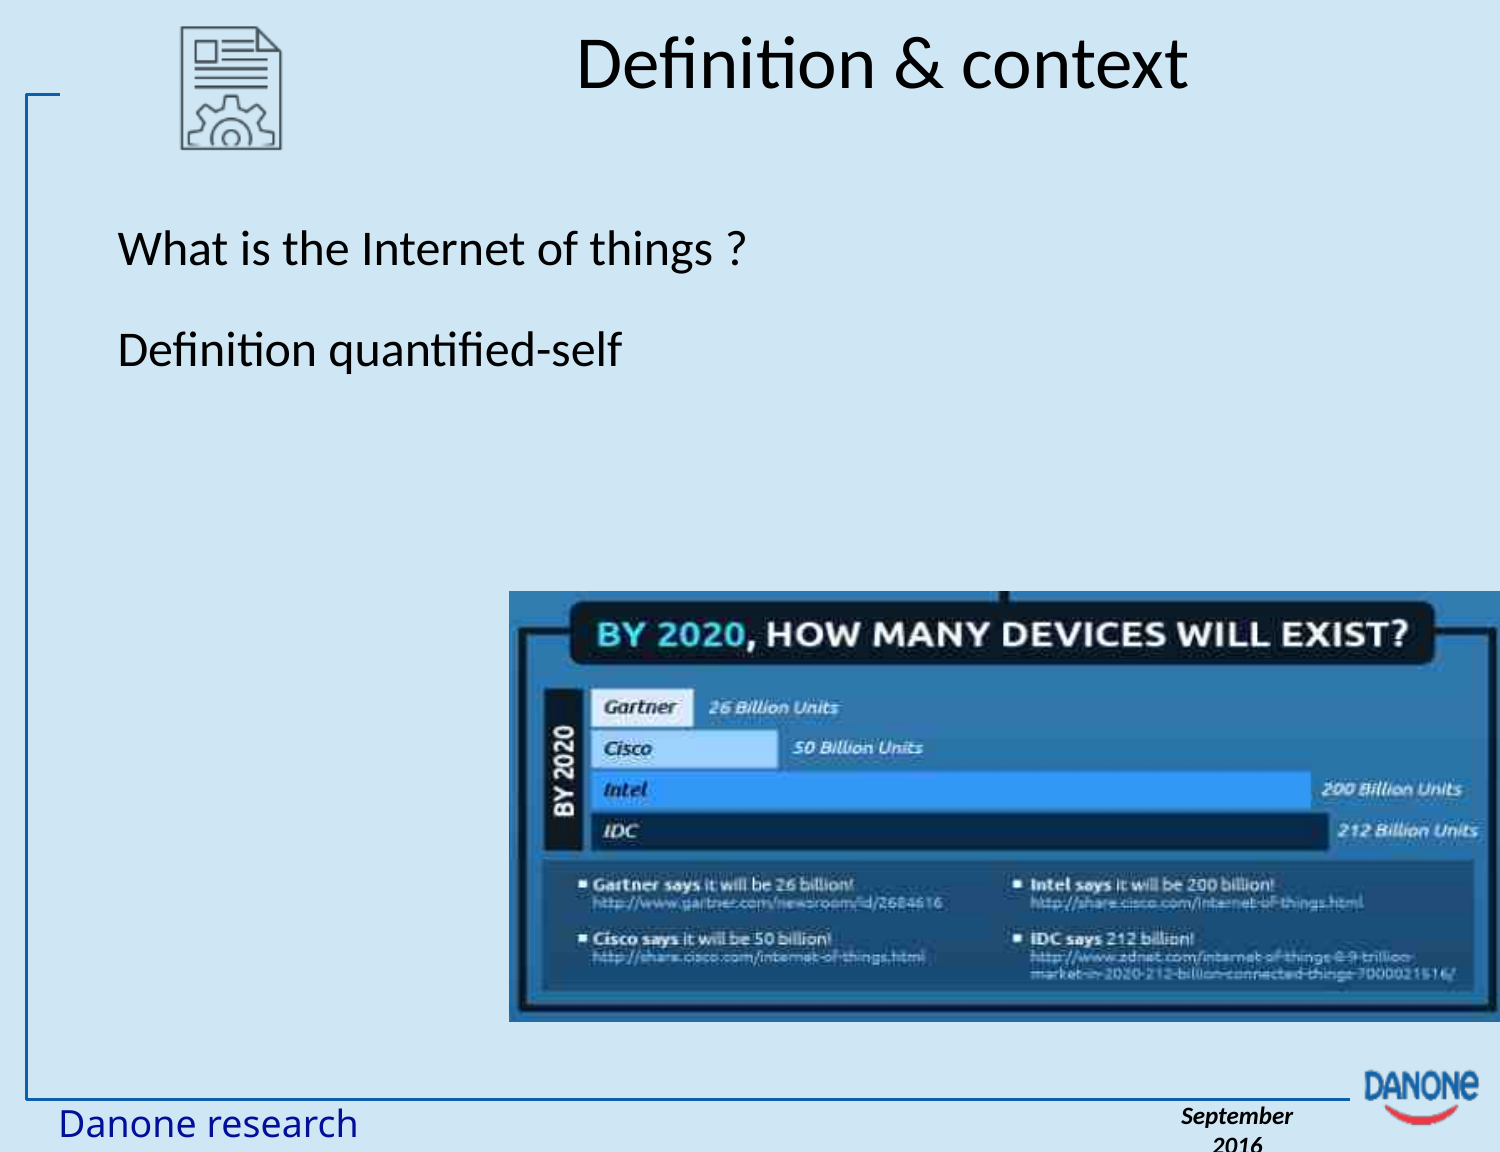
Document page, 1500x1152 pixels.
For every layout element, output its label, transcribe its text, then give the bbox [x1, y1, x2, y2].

picture [1362, 1067, 1482, 1130]
text_box Definition & context [561, 5, 1205, 111]
text_box September 2016 [1147, 1092, 1327, 1152]
text_box What is the Internet of things ? Definition quantified-self [102, 221, 1296, 602]
picture [509, 591, 1500, 1022]
picture [158, 15, 305, 163]
text_box Danone research [43, 1092, 392, 1152]
